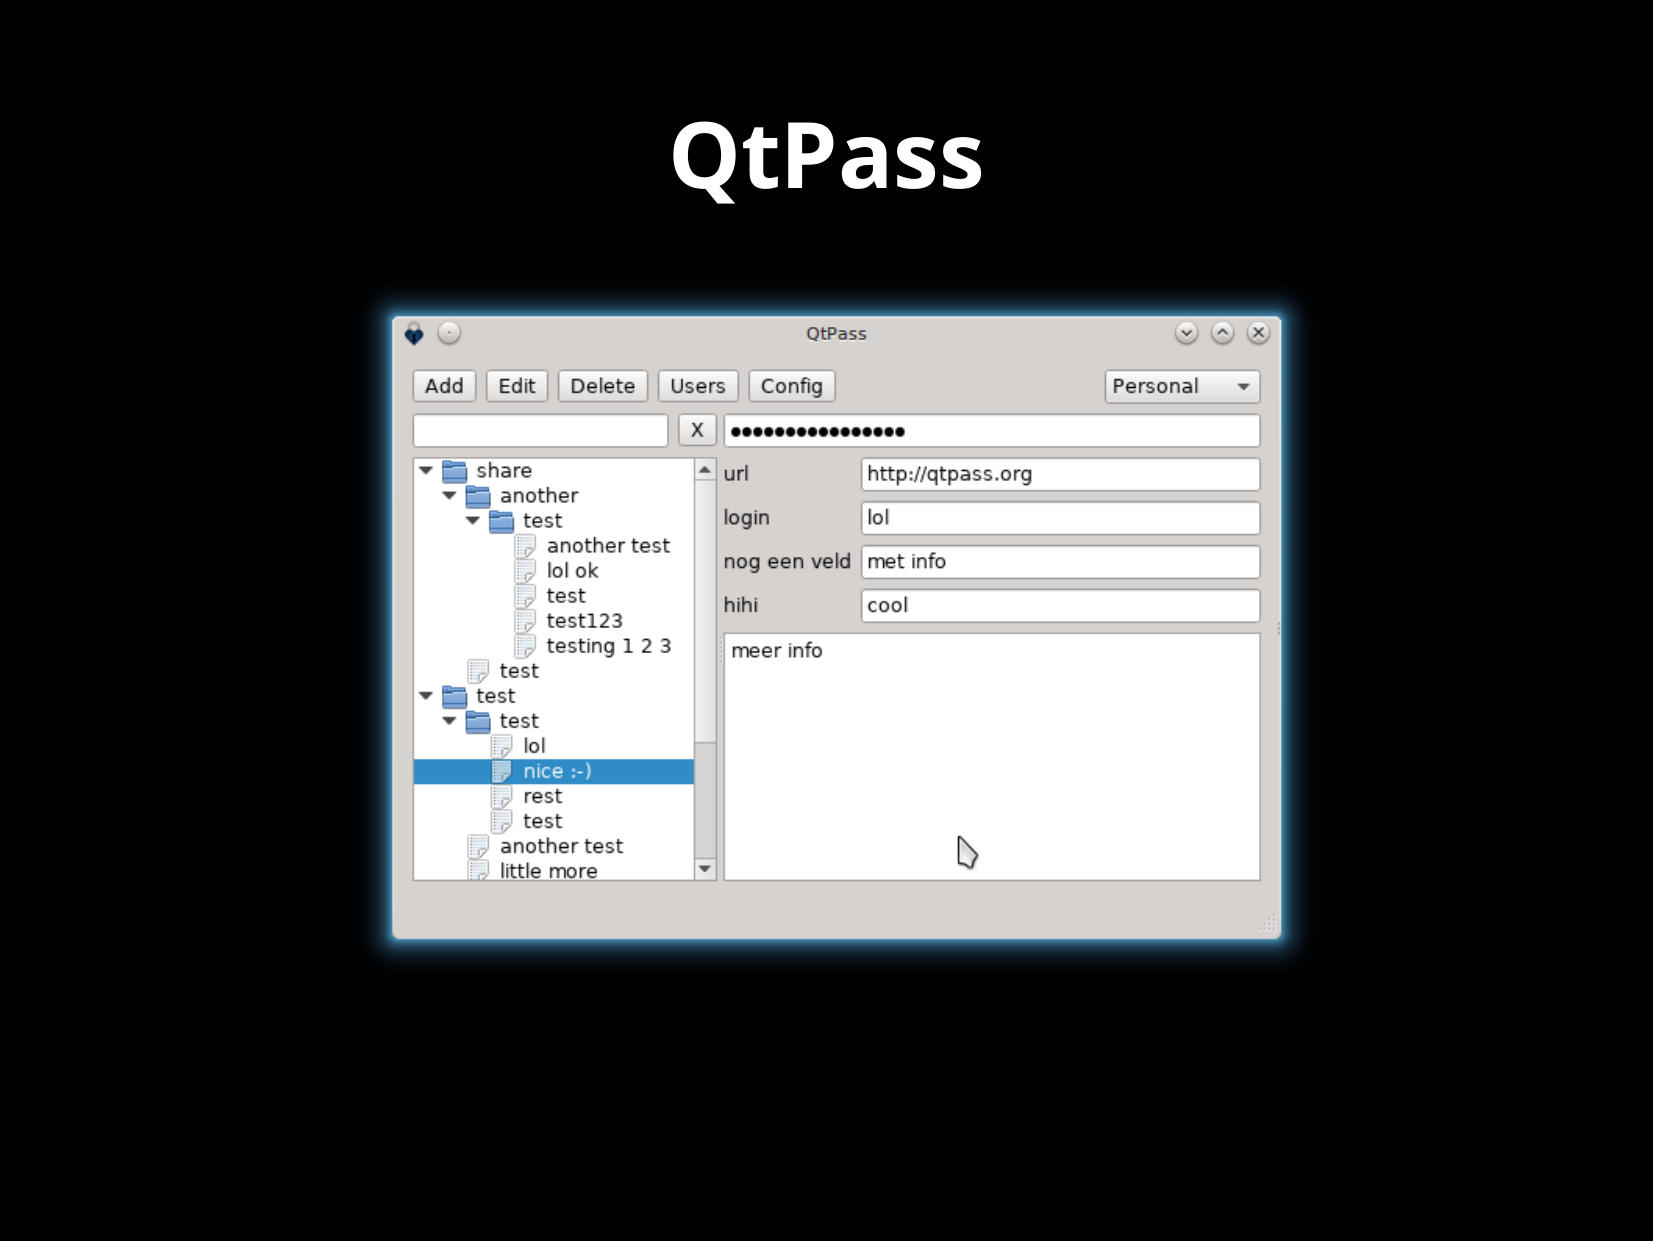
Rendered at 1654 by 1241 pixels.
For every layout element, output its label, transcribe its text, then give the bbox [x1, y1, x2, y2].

picture [330, 254, 1344, 1002]
title QtPass [82, 49, 1571, 257]
